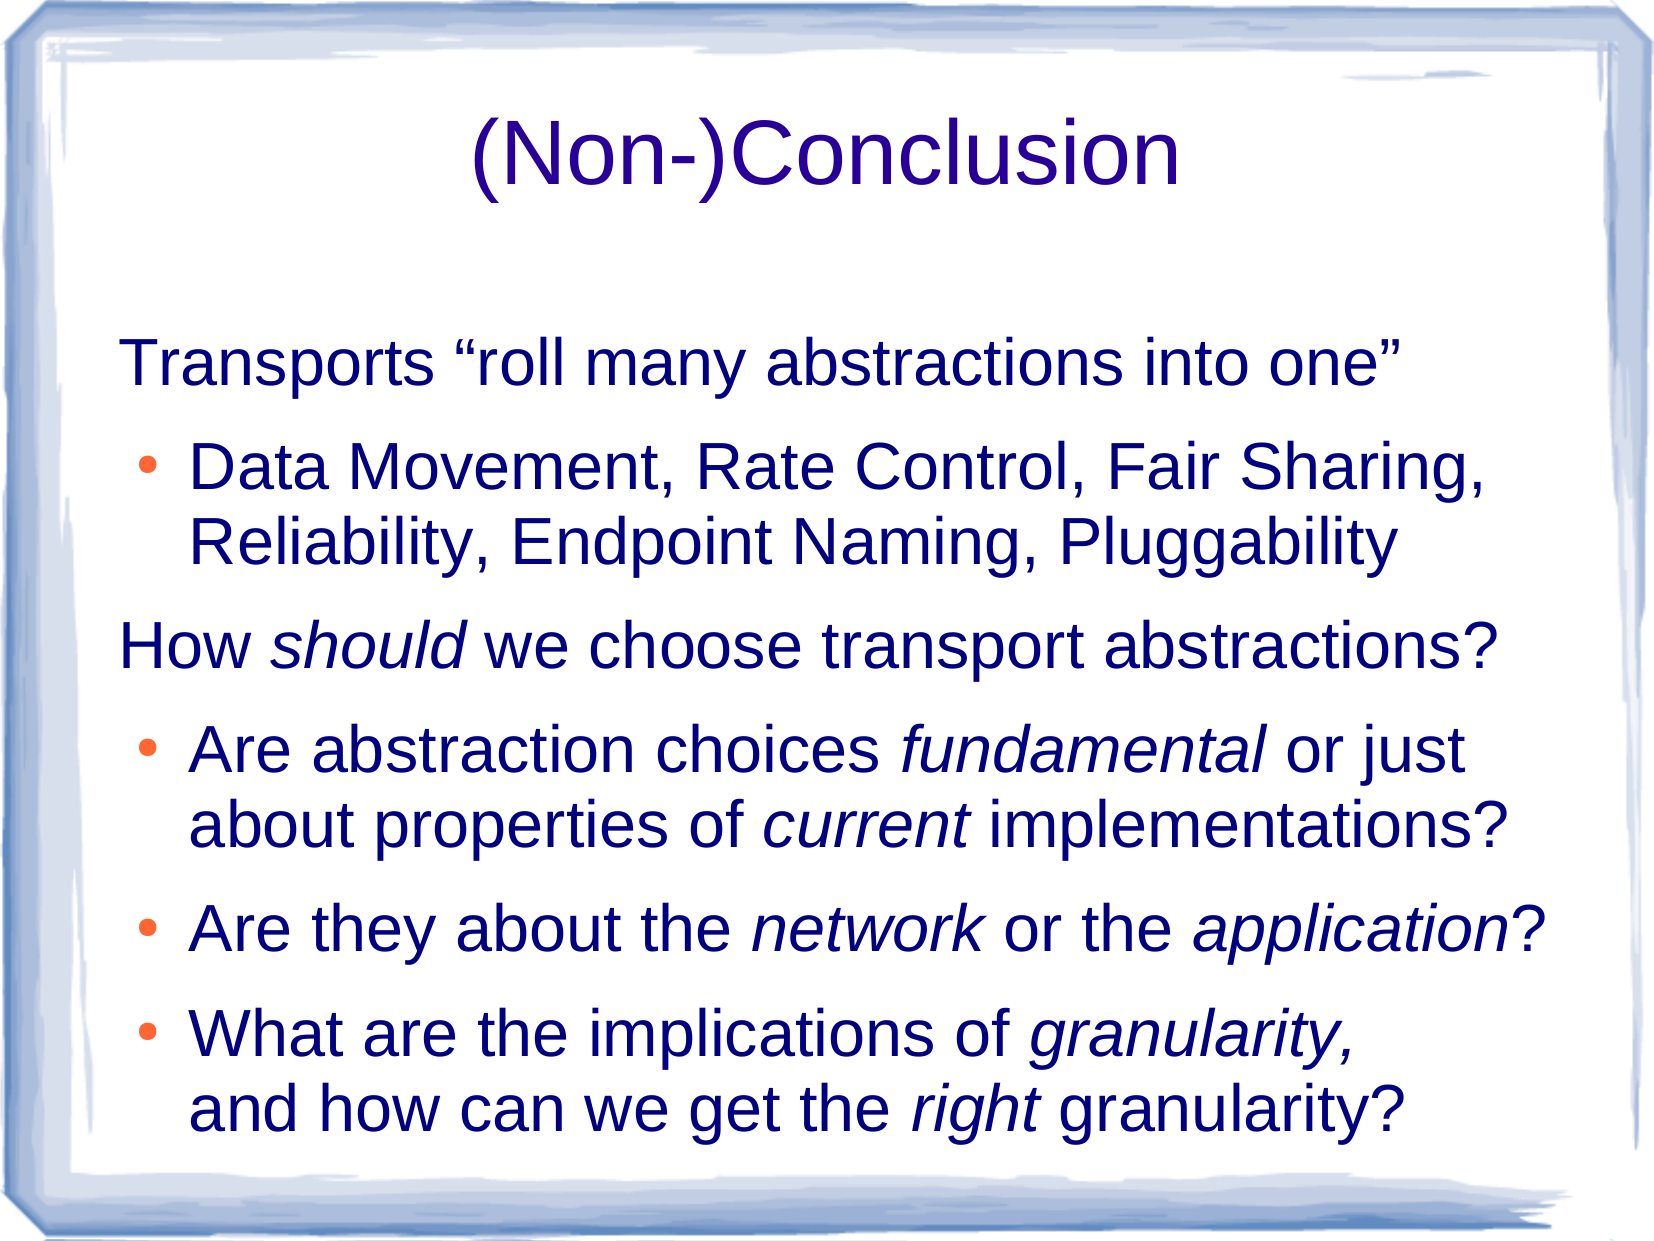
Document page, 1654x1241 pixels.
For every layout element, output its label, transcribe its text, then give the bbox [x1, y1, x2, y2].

list Transports “roll many abstractions into one” Data Movement, Rate Control, Fair Sharing, Reliability, Endpoint Naming, Pluggability How should we choose transport abstractions? Are abstraction choices fundamental or just about properties of current implementations? Are they about the network or the application? What are the implications of granularity, and how can we get the right granularity? [118, 324, 1571, 1144]
title (Non-)Conclusion [82, 49, 1571, 257]
picture [0, 0, 1654, 1241]
